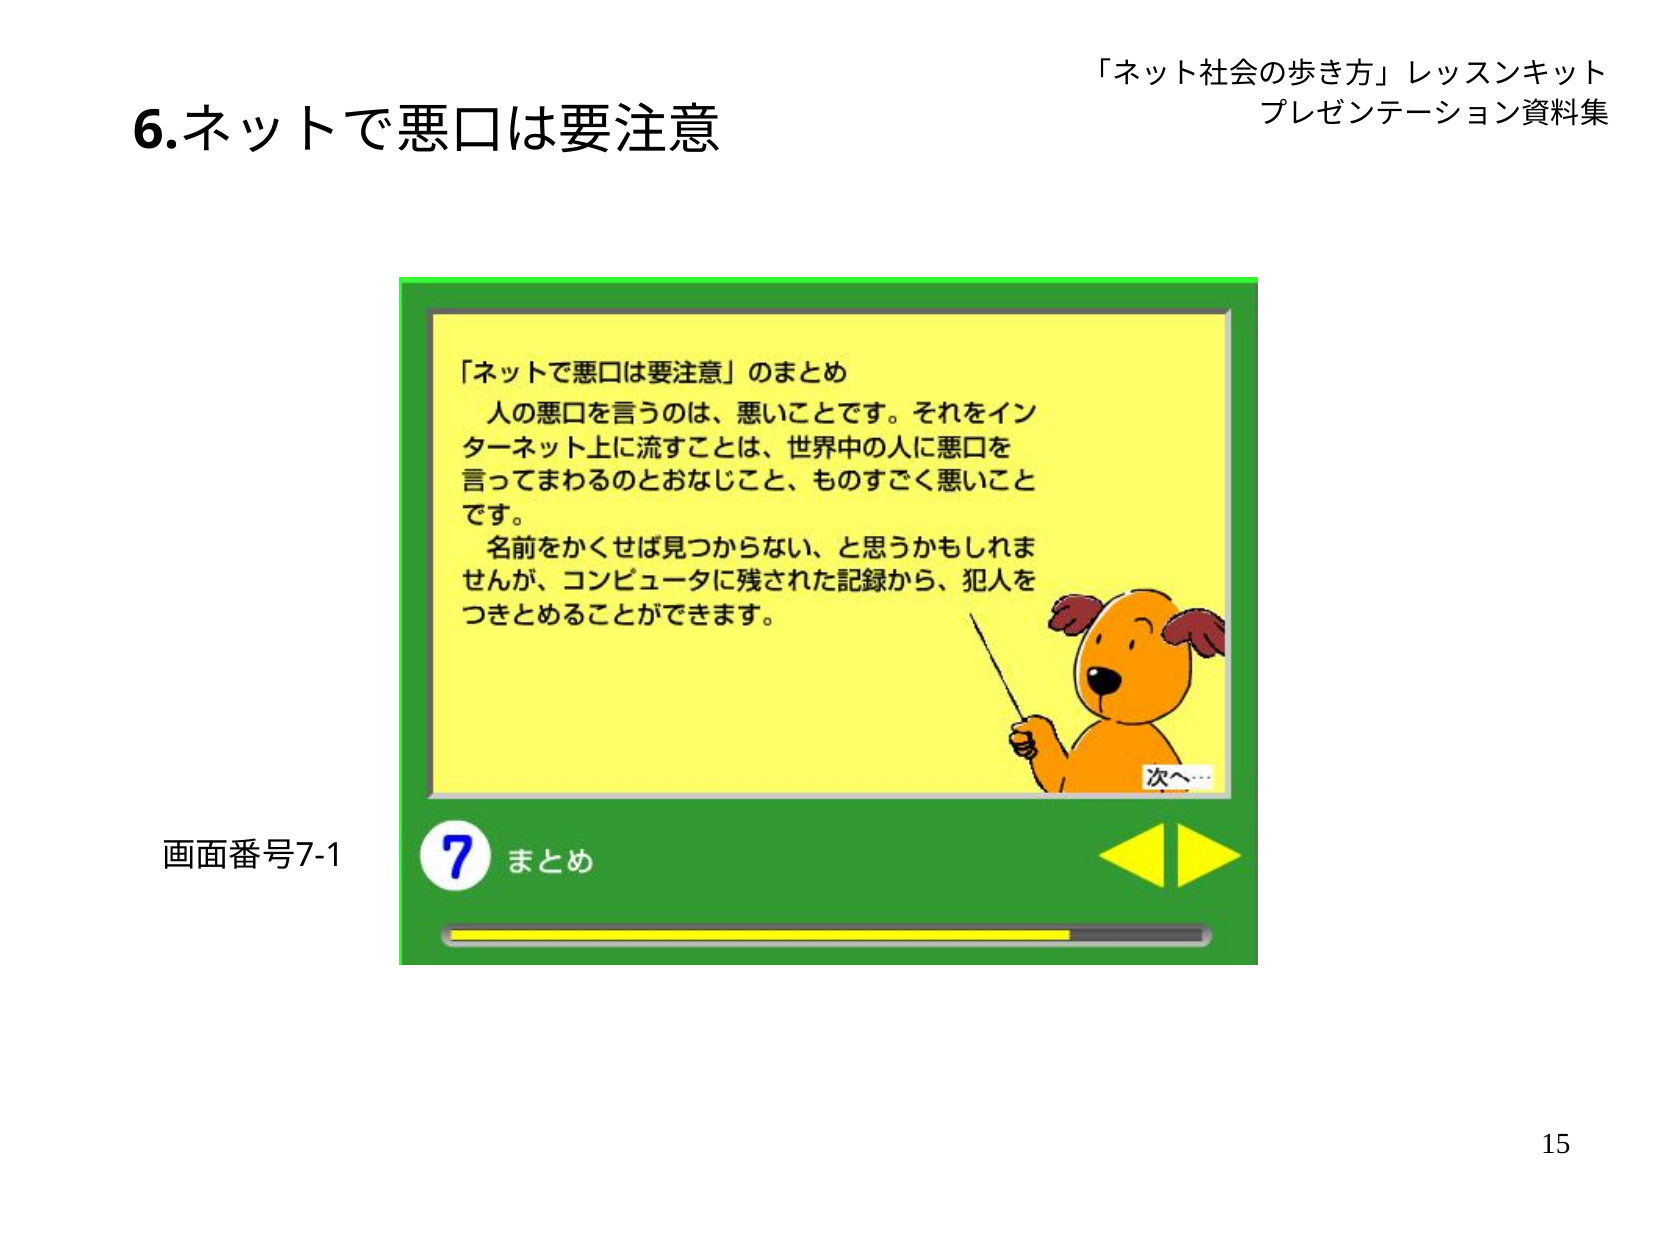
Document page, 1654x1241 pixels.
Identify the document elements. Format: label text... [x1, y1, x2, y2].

picture [399, 277, 1258, 965]
text_box 6.ネットで悪口は要注意 [118, 88, 1093, 169]
text_box 「ネット社会の歩き方」レッスンキット プレゼンテーション資料集 [1062, 44, 1625, 139]
text_box 画面番号7-1 [147, 826, 384, 882]
